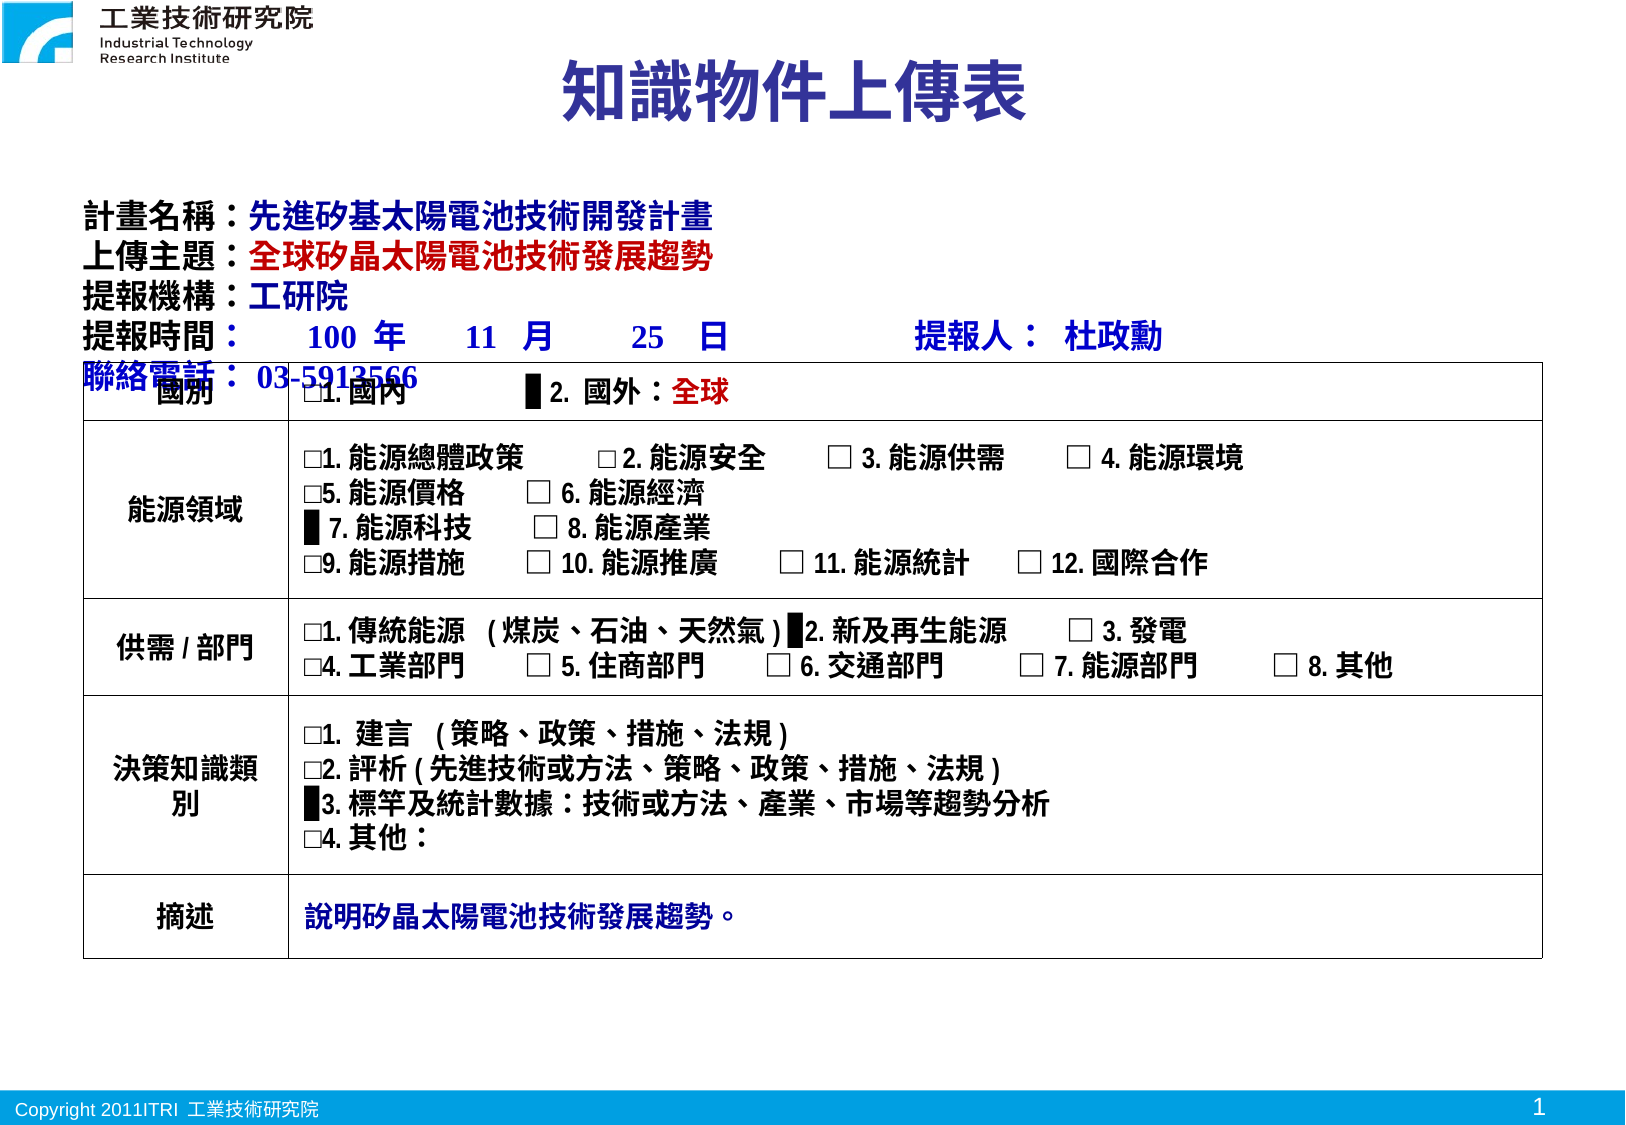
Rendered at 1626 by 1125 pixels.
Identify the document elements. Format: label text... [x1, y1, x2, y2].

table_cell □1. 建言 (策略、政策、措施、法規) □2.評析(先進技術或方法、策略、政策、措施、法規) ▉3.標竿及統計數據：技術或方法、產業、市場等趨勢分析 □4.其他： [289, 696, 1542, 874]
title 知識物件上傳表 [0, 35, 1590, 138]
text_box 計畫名稱：先進矽基太陽電池技術開發計畫 上傳主題：全球矽晶太陽電池技術發展趨勢 提報機構：工研院 提報時間： 100 年 11 月 25 日 提報人： 杜政勳 聯絡電話：03-5913566 [67, 187, 1531, 403]
table_cell 摘述 [84, 875, 288, 958]
table_cell □1.能源總體政策 □2.能源安全 □3.能源供需 □4.能源環境 □5.能源價格 □6.能源經濟 ▉7.能源科技 □8.能源產業 □9.能源措施 □10.能源推廣 □11.能源統計 □12.國際合作 [289, 421, 1542, 598]
table_cell 說明矽晶太陽電池技術發展趨勢。 [289, 875, 1542, 958]
table_header 國別 [84, 363, 288, 420]
table_cell 供需/部門 [84, 599, 288, 695]
picture [2, 1, 313, 35]
table_cell 決策知識類別 [84, 696, 288, 874]
table_cell 能源領域 [84, 421, 288, 598]
table_header □1.國內 ▉2. 國外：全球 [289, 363, 1542, 420]
table_cell □1.傳統能源 (煤炭、石油、天然氣) ▉2.新及再生能源 □3.發電 □4.工業部門 □5.住商部門 □6.交通部門 □7.能源部門 □8.其他 [289, 599, 1542, 695]
